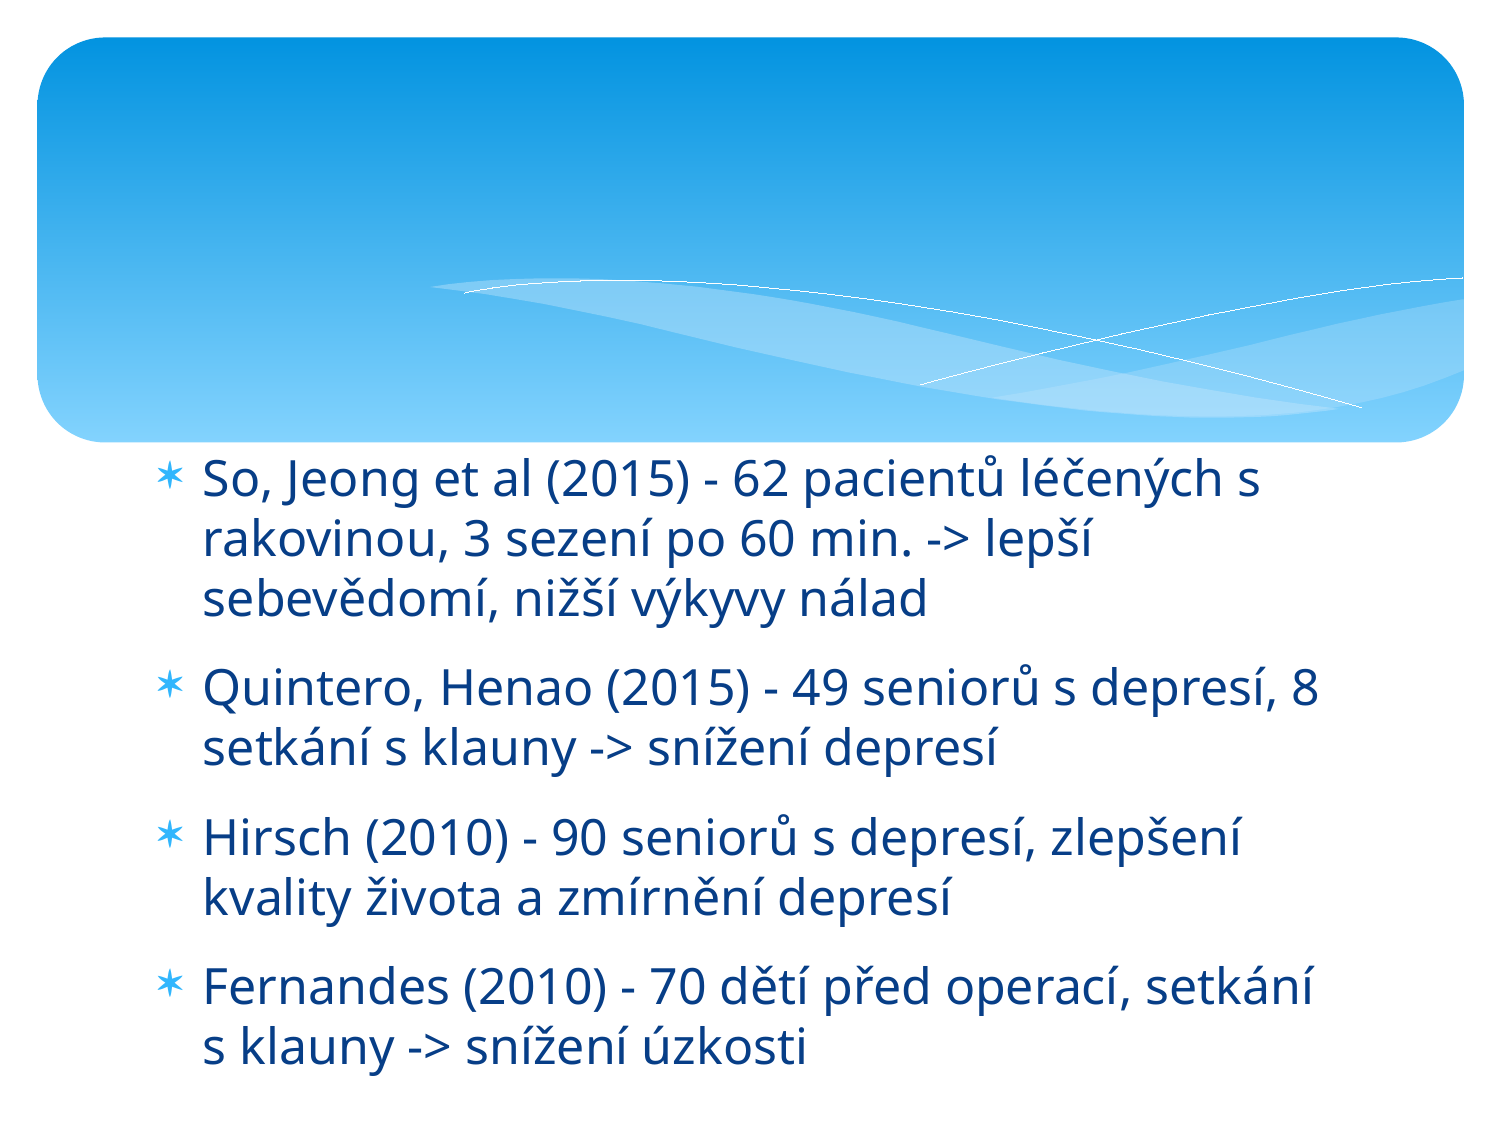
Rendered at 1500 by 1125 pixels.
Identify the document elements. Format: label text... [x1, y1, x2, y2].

title [75, 55, 1425, 261]
list So, Jeong et al (2015) - 62 pacientů léčených s rakovinou, 3 sezení po 60 min. -> lepší sebevědomí, nižší výkyvy nálad Quintero, Henao (2015) - 49 seniorů s depresí, 8 setkání s klauny -> snížení depresí Hirsch (2010) - 90 seniorů s depresí, zlepšení kvality života a zmírnění depresí Fernandes (2010) - 70 dětí před operací, setkání s klauny -> snížení úzkosti [143, 438, 1359, 1005]
